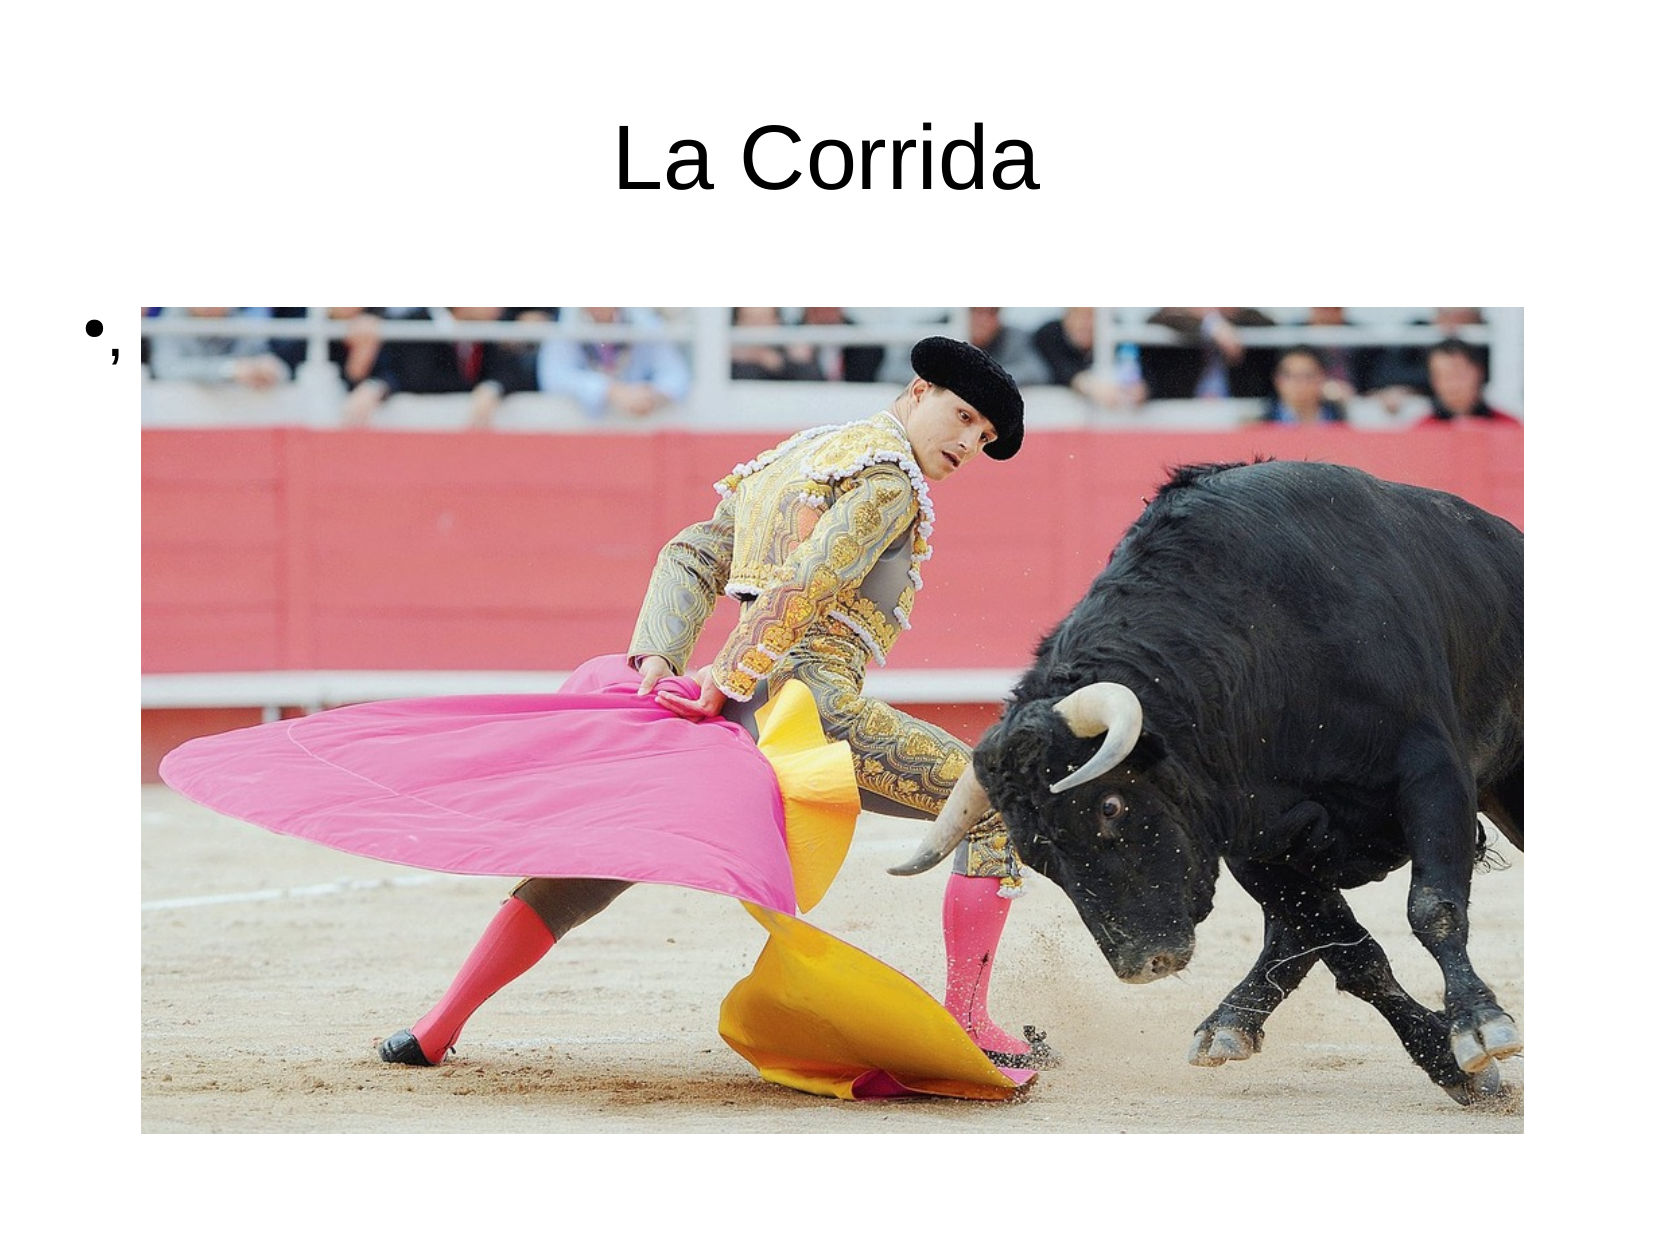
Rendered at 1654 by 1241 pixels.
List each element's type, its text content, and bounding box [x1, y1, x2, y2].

picture [141, 307, 1524, 1134]
list , [82, 290, 1571, 1109]
title La Corrida [82, 49, 1571, 257]
